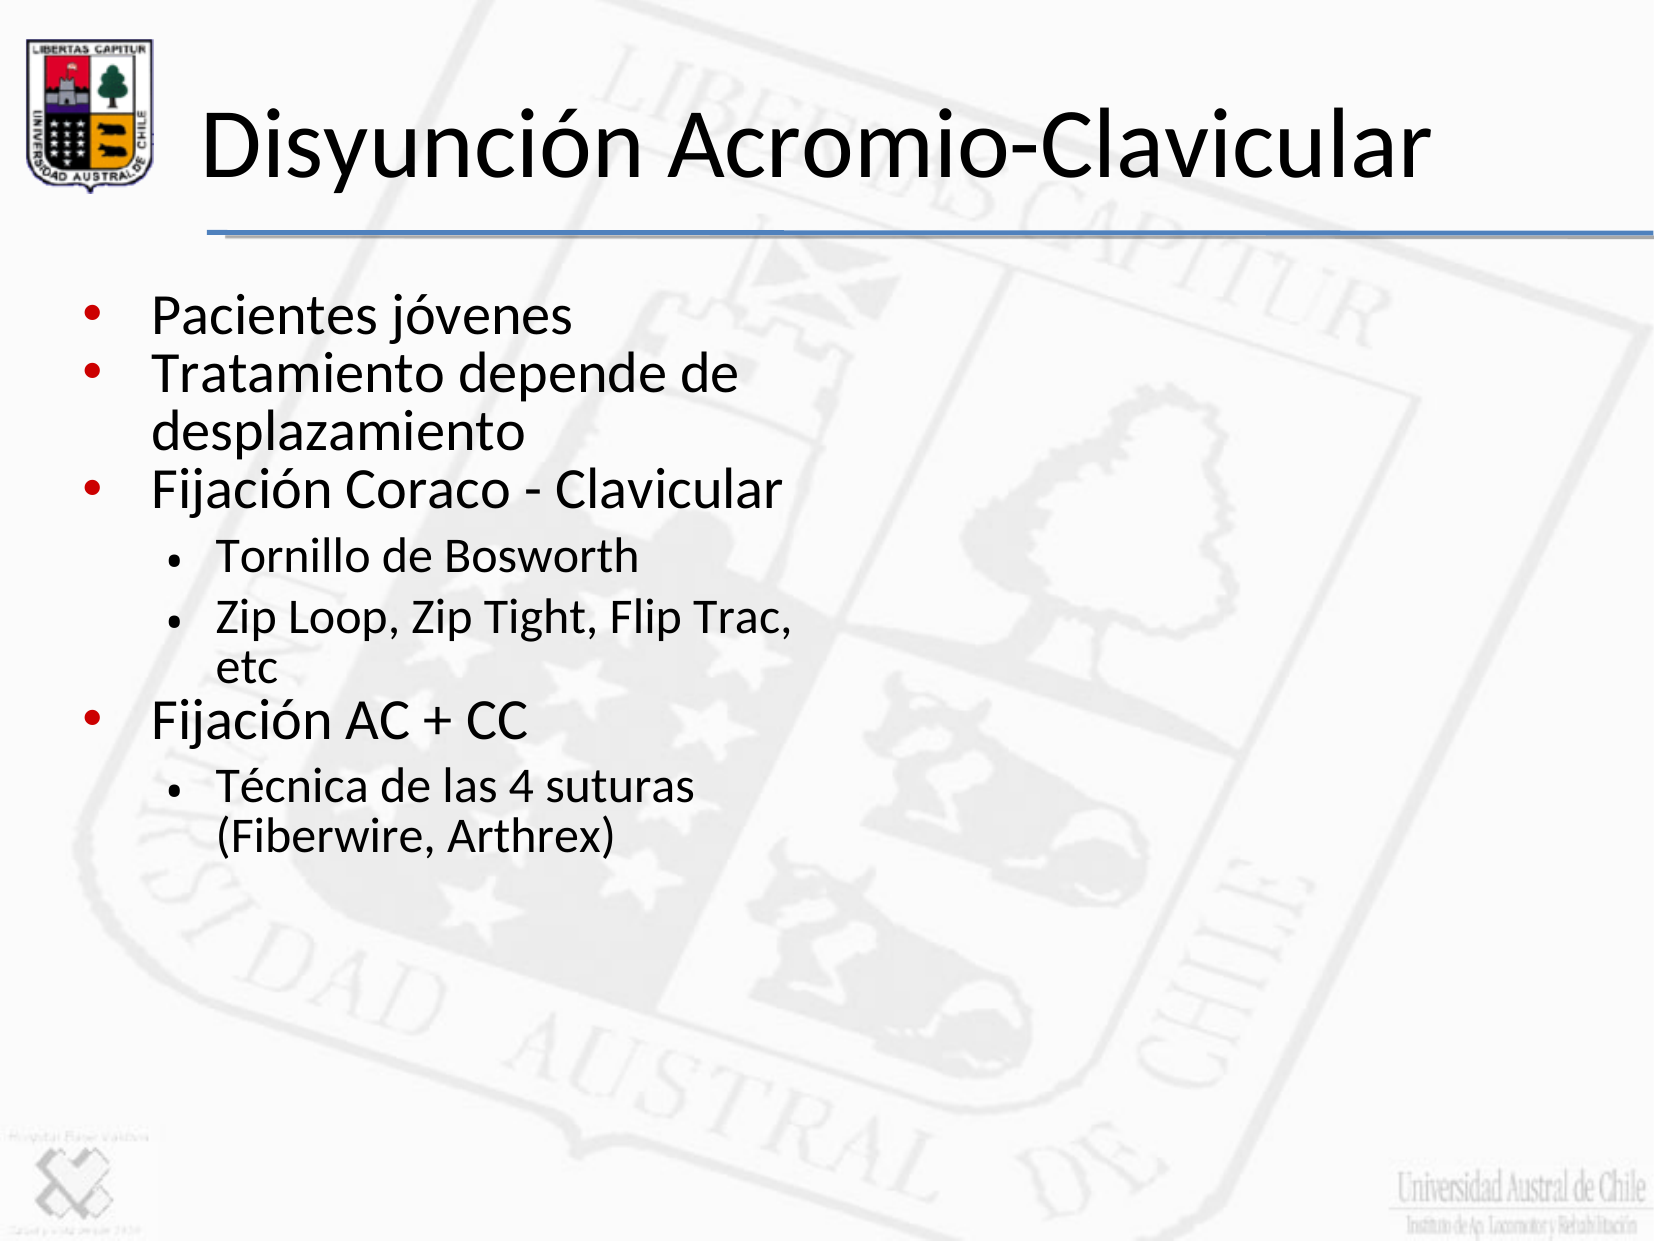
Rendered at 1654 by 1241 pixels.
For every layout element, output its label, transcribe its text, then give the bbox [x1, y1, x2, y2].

picture [0, 0, 1654, 1241]
title Disyunción Acromio-Clavicular [82, 49, 1571, 257]
list Pacientes jóvenes Tratamiento depende de desplazamiento Fijación Coraco - Clavicular Tornillo de Bosworth Zip Loop, Zip Tight, Flip Trac, etc Fijación AC + CC Técnica de las 4 suturas (Fiberwire, Arthrex) [82, 290, 809, 1109]
